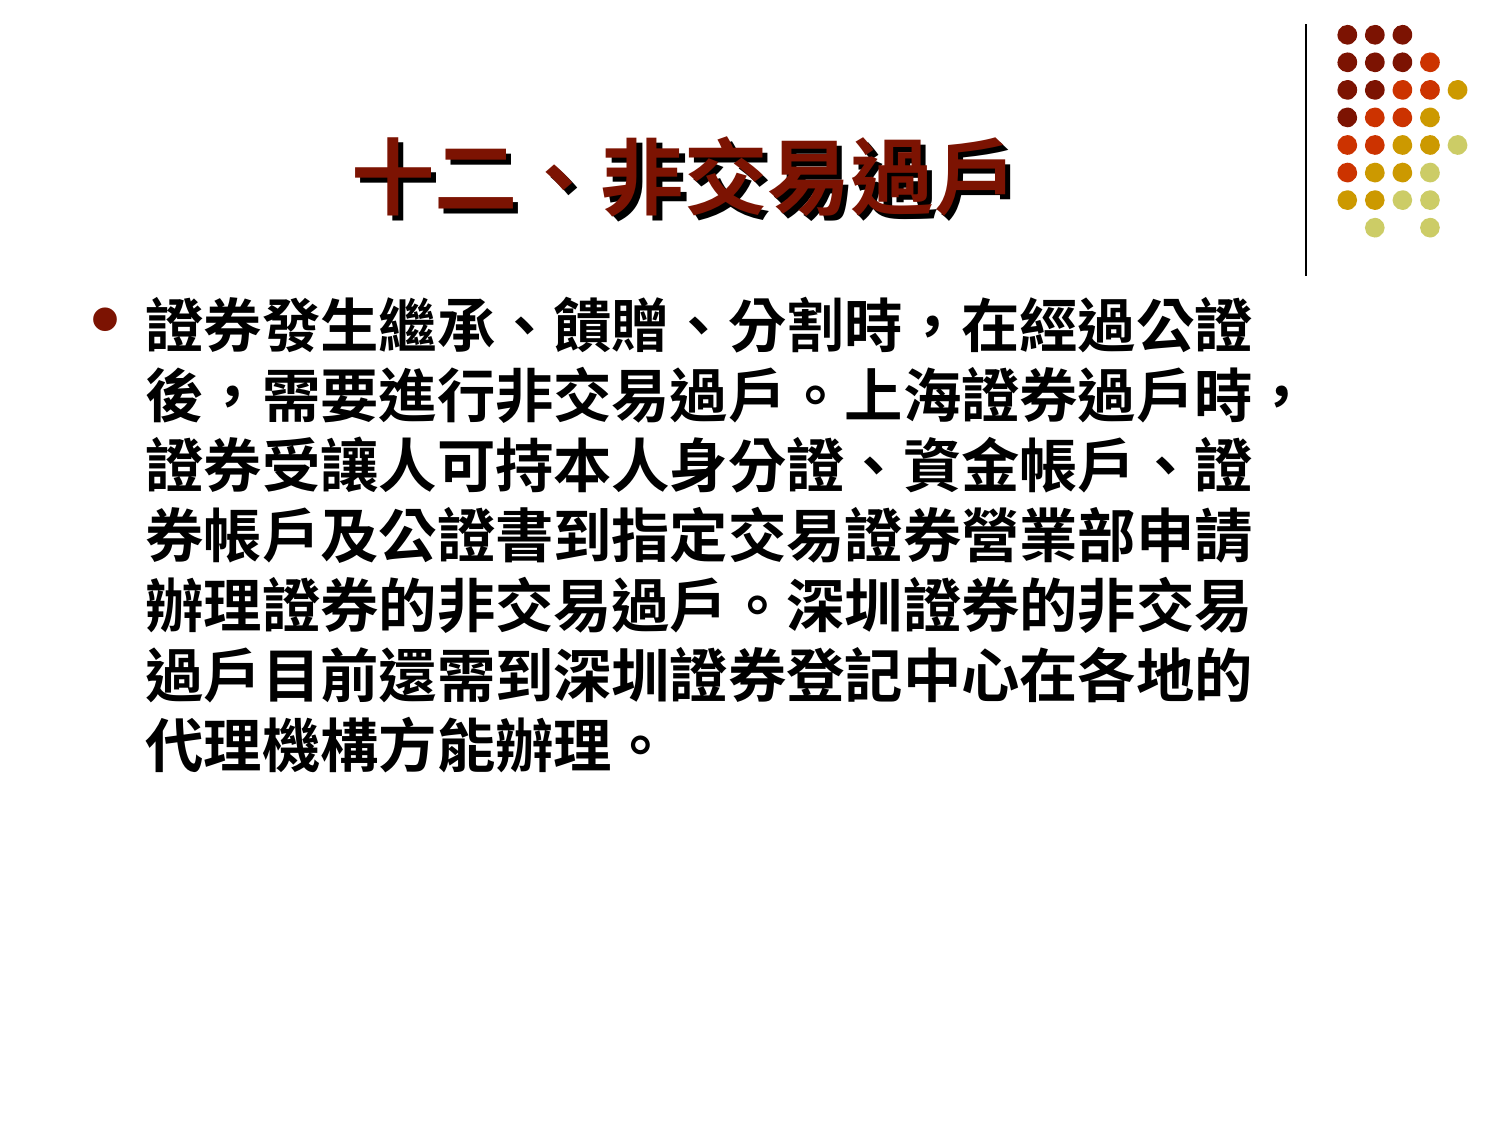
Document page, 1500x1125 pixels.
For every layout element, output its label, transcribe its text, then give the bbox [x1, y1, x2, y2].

list 證券發生繼承、饋贈、分割時，在經過公證後，需要進行非交易過戶。上海證券過戶時，證券受讓人可持本人身分證、資金帳戶、證券帳戶及公證書到指定交易證券營業部申請辦理證券的非交易過戶。深圳證券的非交易過戶目前還需到深圳證券登記中心在各地的代理機構方能辦理。 [74, 282, 1294, 1006]
title 十二、非交易過戶 [74, 20, 1313, 233]
